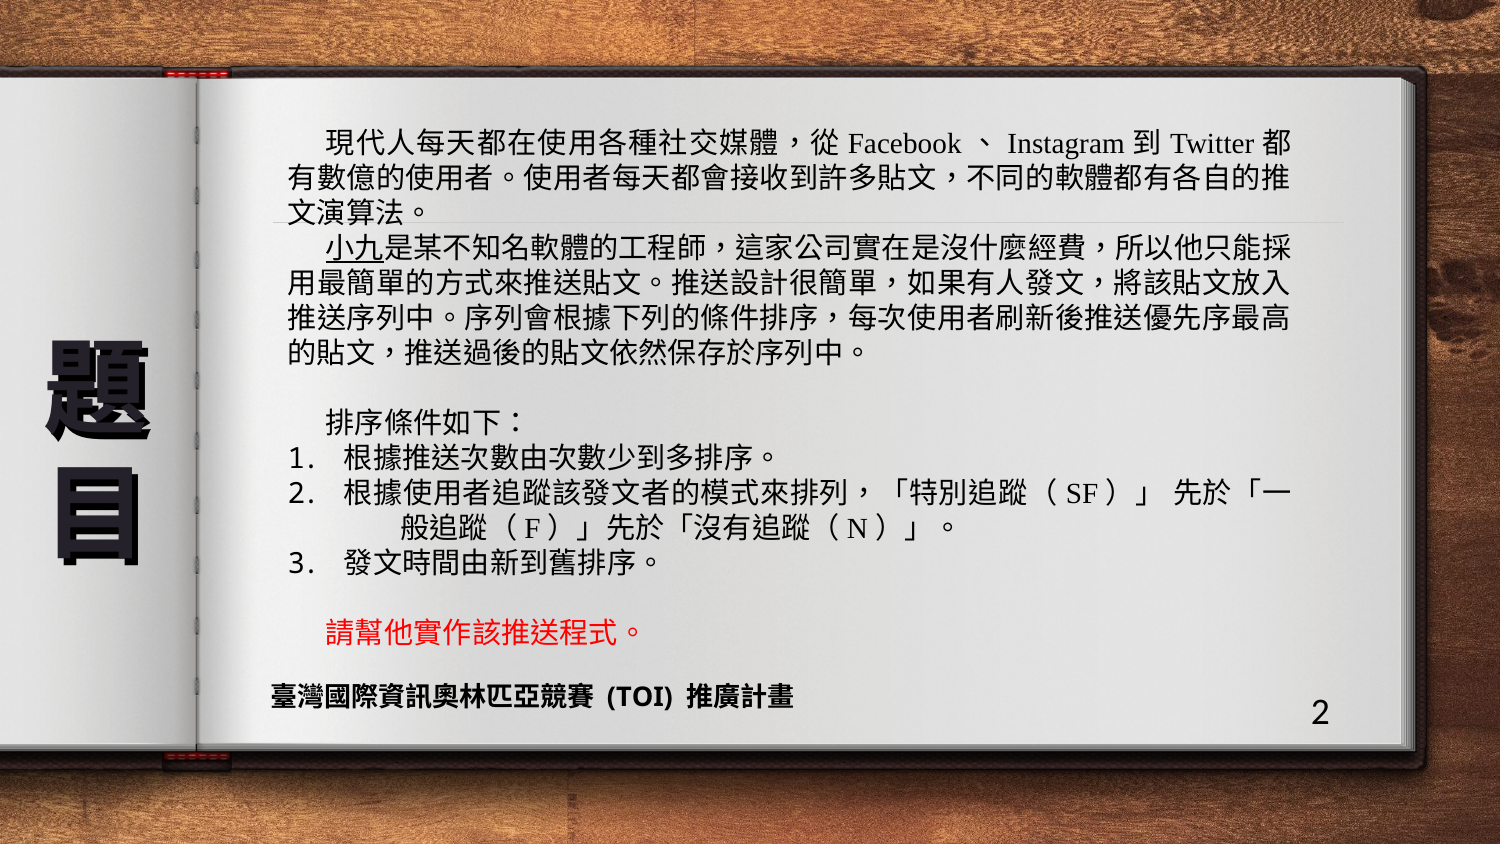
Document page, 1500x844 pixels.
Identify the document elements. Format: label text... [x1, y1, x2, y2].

title 題 目 [28, 306, 210, 552]
text_box 2 [1295, 672, 1386, 737]
text_box 現代人每天都在使用各種社交媒體，從Facebook、Instagram到Twitter都有數億的使用者。使用者每天都會接收到許多貼文，不同的軟體都有各自的推文演算法。 小九是某不知名軟體的工程師，這家公司實在是沒什麼經費，所以他只能採用最簡單的方式來推送貼文。推送設計很簡單，如果有人發文，將該貼文放入推送序列中。序列會根據下列的條件排序，每次使用者刷新後推送優先序最高的貼文，推送過後的貼文依然保存於序列中。 排序條件如下： 根據推送次數由次數少到多排序。 根據使用者追蹤該發文者的模式來排列，「特別追蹤（SF）」 先於「一般追蹤（F）」先於「沒有追蹤（N）」。 發文時間由新到舊排序。 請幫他實作該推送程式。 [273, 117, 1307, 691]
